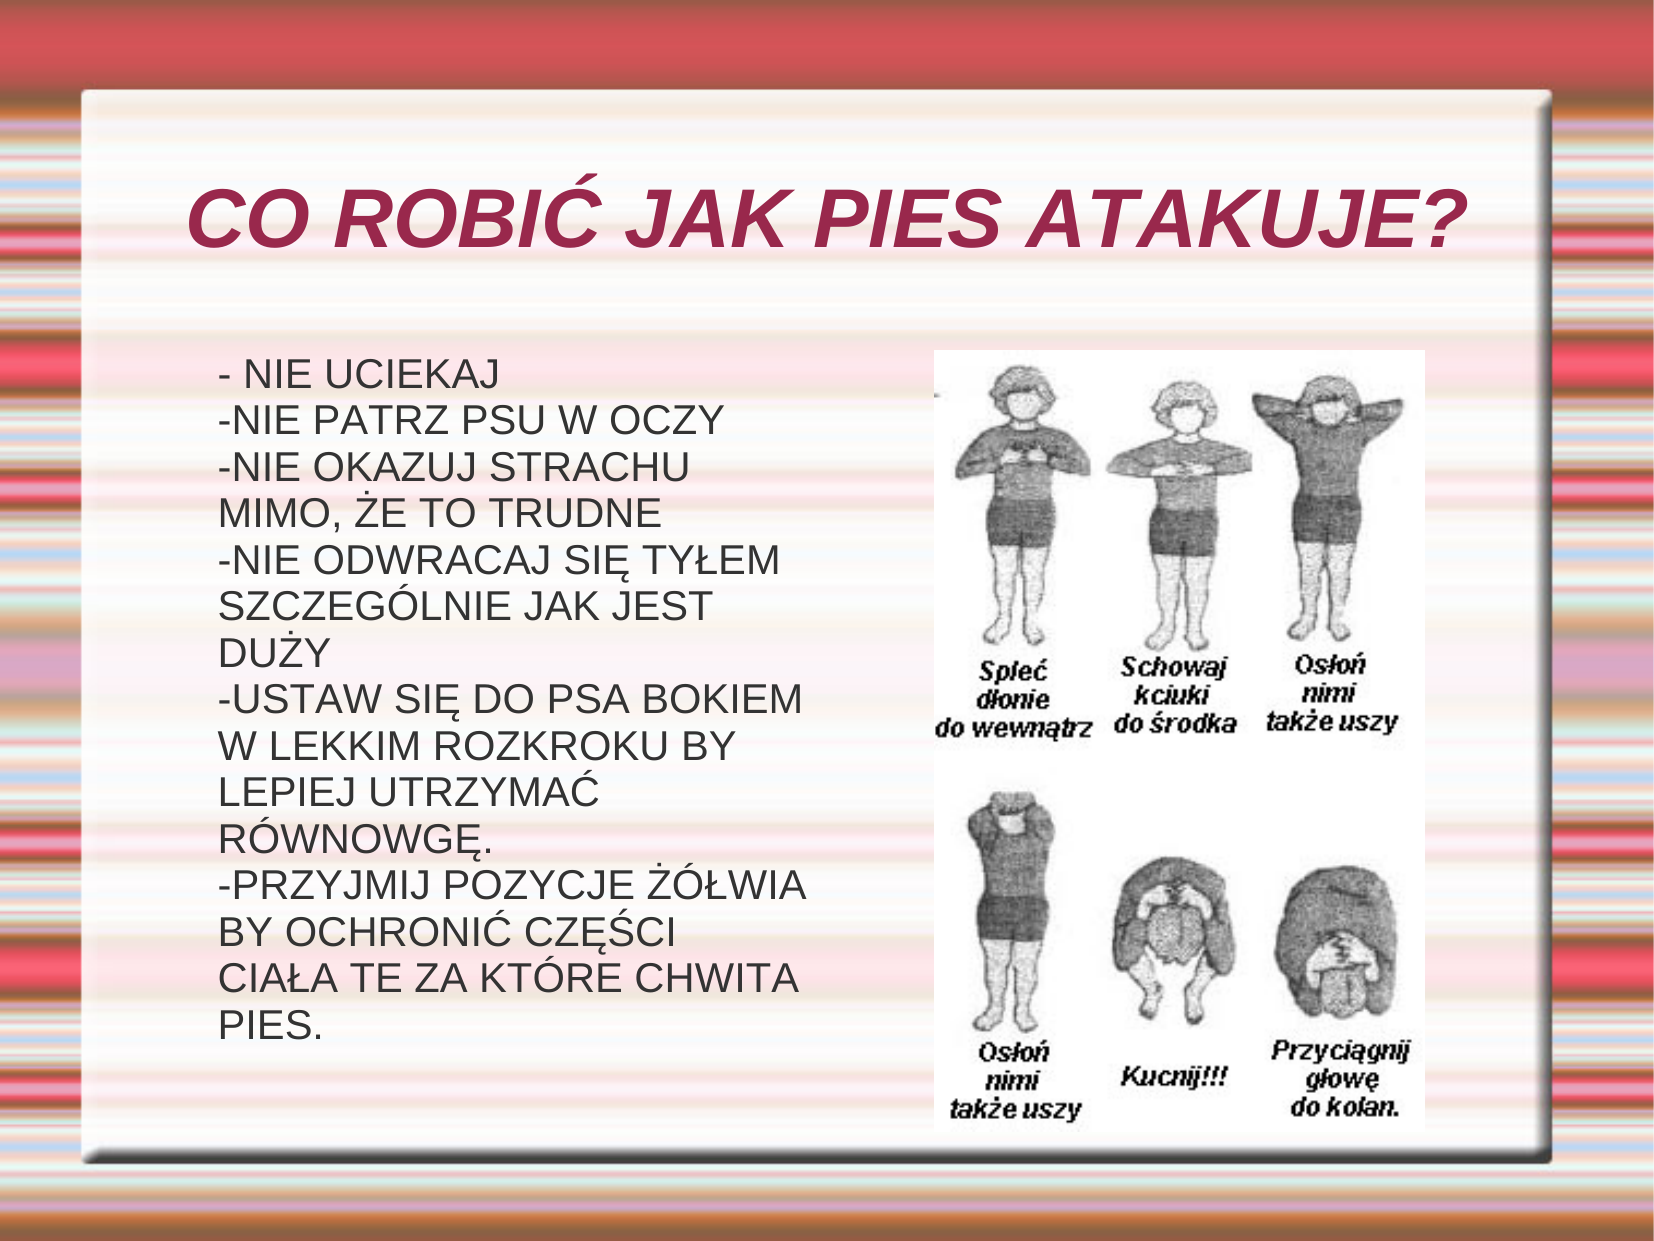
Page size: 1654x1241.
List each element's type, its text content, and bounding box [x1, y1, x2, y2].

title CO ROBIĆ JAK PIES ATAKUJE? [121, 114, 1534, 322]
list - NIE UCIEKAJ -NIE PATRZ PSU W OCZY -NIE OKAZUJ STRACHU MIMO, ŻE TO TRUDNE -NIE ODWRACAJ SIĘ TYŁEM SZCZEGÓLNIE JAK JEST DUŻY -USTAW SIĘ DO PSA BOKIEM W LEKKIM ROZKROKU BY LEPIEJ UTRZYMAĆ RÓWNOWGĘ. -PRZYJMIJ POZYCJE ŻÓŁWIA BY OCHRONIĆ CZĘŚCI CIAŁA TE ZA KTÓRE CHWITA PIES. [134, 350, 809, 1133]
picture [0, 0, 1654, 1241]
